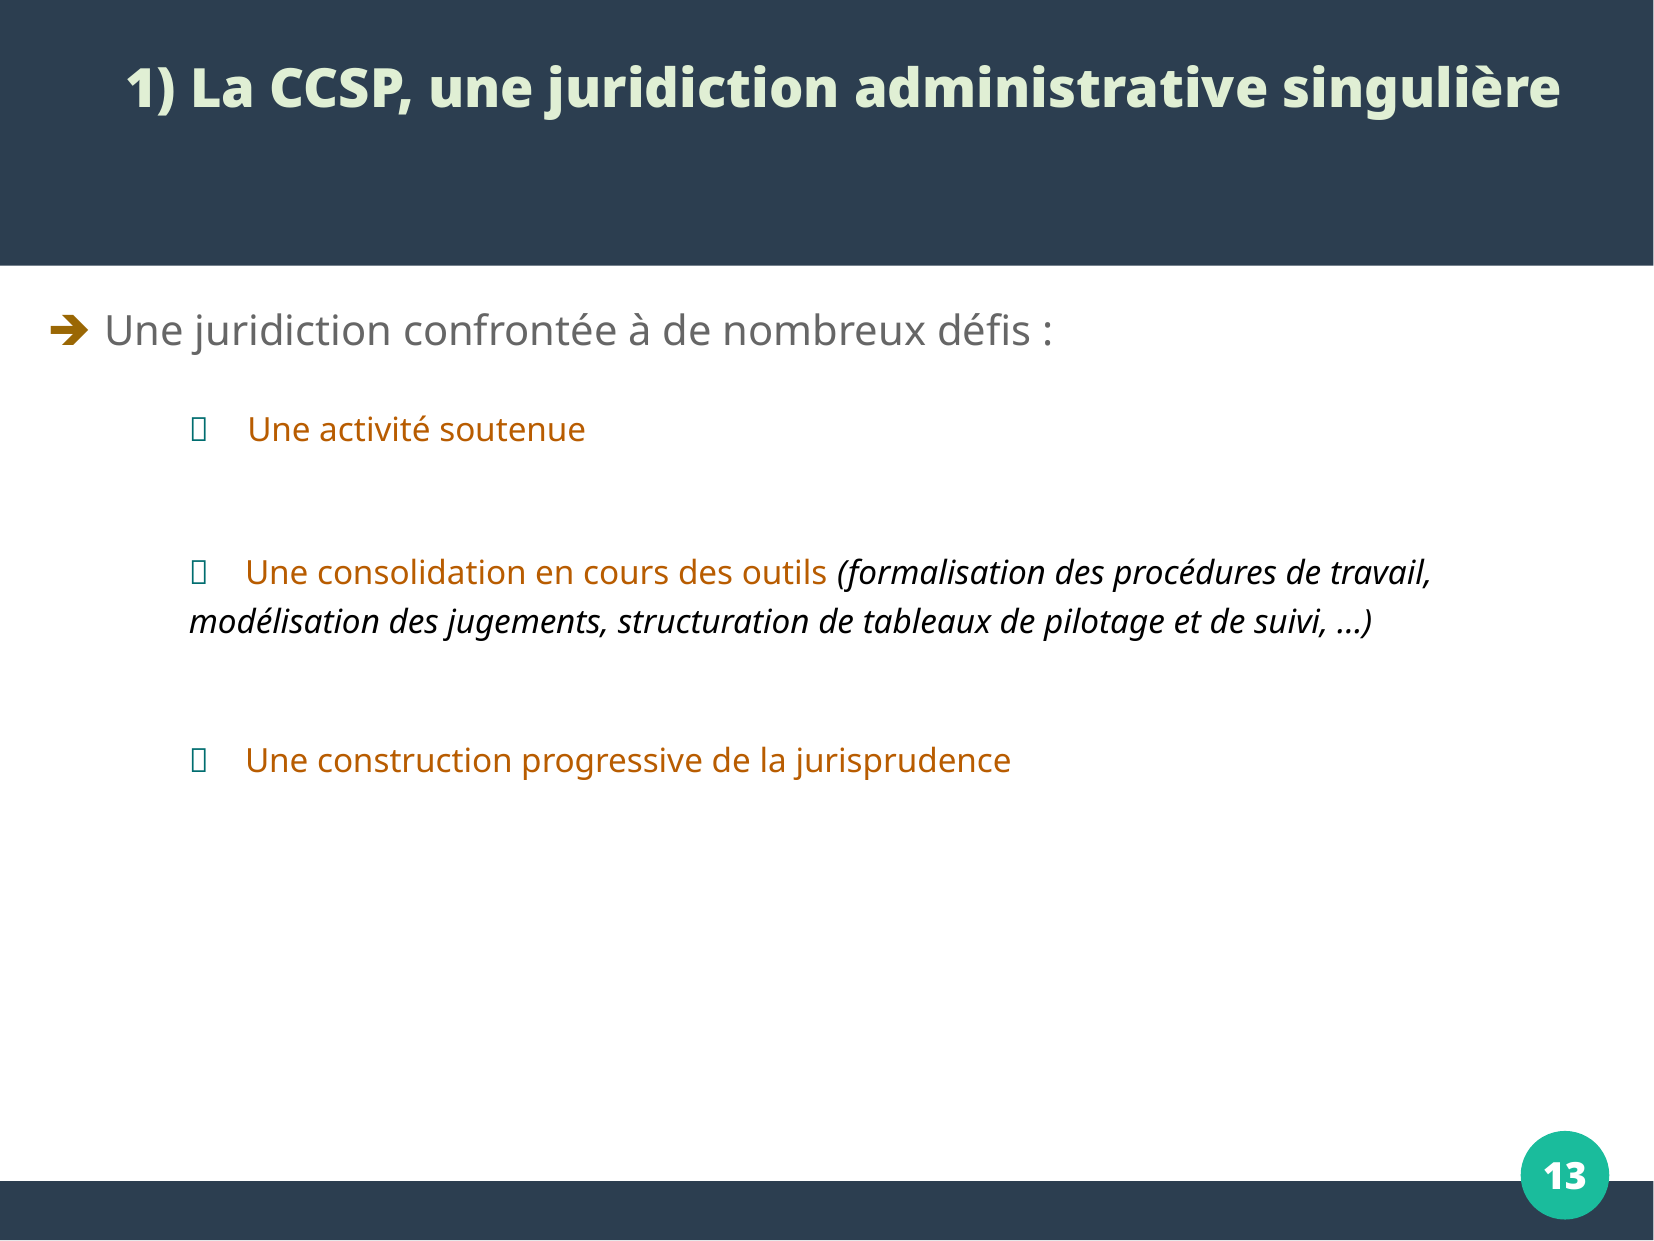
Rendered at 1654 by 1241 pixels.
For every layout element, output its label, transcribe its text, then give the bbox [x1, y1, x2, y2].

list  Une juridiction confrontée à de nombreux défis :  Une activité soutenue  Une consolidation en cours des outils (formalisation des procédures de travail, modélisation des jugements, structuration de tableaux de pilotage et de suivi, …)  Une construction progressive de la jurisprudence [0, 200, 1619, 1099]
title 1) La CCSP, une juridiction administrative singulière [59, 49, 1630, 187]
